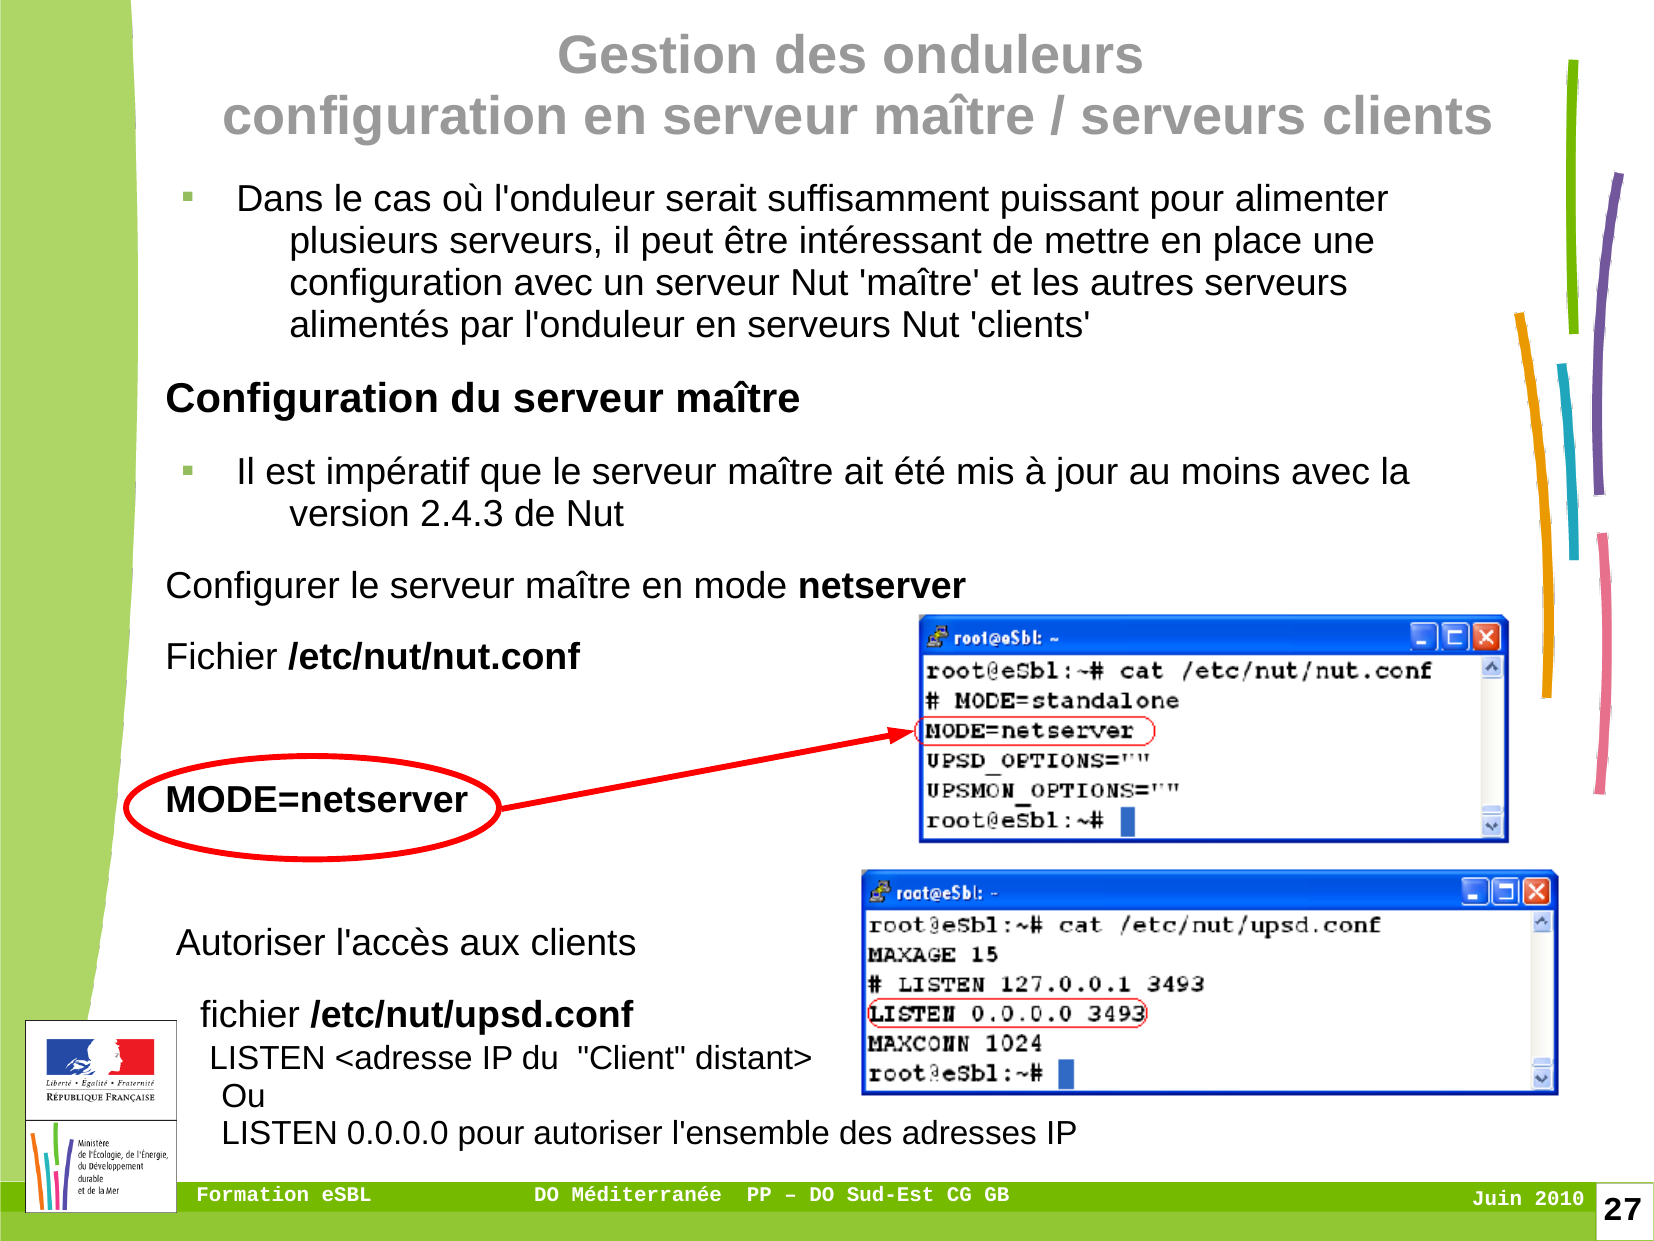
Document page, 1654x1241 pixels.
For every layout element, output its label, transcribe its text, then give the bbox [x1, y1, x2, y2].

picture [0, 0, 1654, 1241]
list Dans le cas où l'onduleur serait suffisamment puissant pour alimenter plusieurs serveurs, il peut être intéressant de mettre en place une configuration avec un serveur Nut 'maître' et les autres serveurs alimentés par l'onduleur en serveurs Nut 'clients' Configuration du serveur maître Il est impératif que le serveur maître ait été mis à jour au moins avec la version 2.4.3 de Nut Configurer le serveur maître en mode netserver Fichier /etc/nut/nut.conf MODE=netserver Autoriser l'accès aux clients fichier /etc/nut/upsd.conf LISTEN <adresse IP du "Client" distant> Ou LISTEN 0.0.0.0 pour autoriser l'ensemble des adresses IP [147, 177, 1477, 805]
list Dans le cas où l'onduleur serait suffisamment puissant pour alimenter plusieurs serveurs, il peut être intéressant de mettre en place une configuration avec un serveur Nut 'maître' et les autres serveurs alimentés par l'onduleur en serveurs Nut 'clients' Configuration du serveur maître Il est impératif que le serveur maître ait été mis à jour au moins avec la version 2.4.3 de Nut Configurer le serveur maître en mode netserver Fichier /etc/nut/nut.conf MODE=netserver Autoriser l'accès aux clients fichier /etc/nut/upsd.conf LISTEN <adresse IP du "Client" distant> Ou LISTEN 0.0.0.0 pour autoriser l'ensemble des adresses IP [147, 759, 495, 856]
title Gestion des onduleurs configuration en serveur maître / serveurs clients [152, 24, 1566, 146]
list Dans le cas où l'onduleur serait suffisamment puissant pour alimenter plusieurs serveurs, il peut être intéressant de mettre en place une configuration avec un serveur Nut 'maître' et les autres serveurs alimentés par l'onduleur en serveurs Nut 'clients' Configuration du serveur maître Il est impératif que le serveur maître ait été mis à jour au moins avec la version 2.4.3 de Nut Configurer le serveur maître en mode netserver Fichier /etc/nut/nut.conf MODE=netserver Autoriser l'accès aux clients fichier /etc/nut/upsd.conf LISTEN <adresse IP du "Client" distant> Ou LISTEN 0.0.0.0 pour autoriser l'ensemble des adresses IP [147, 733, 1477, 1223]
